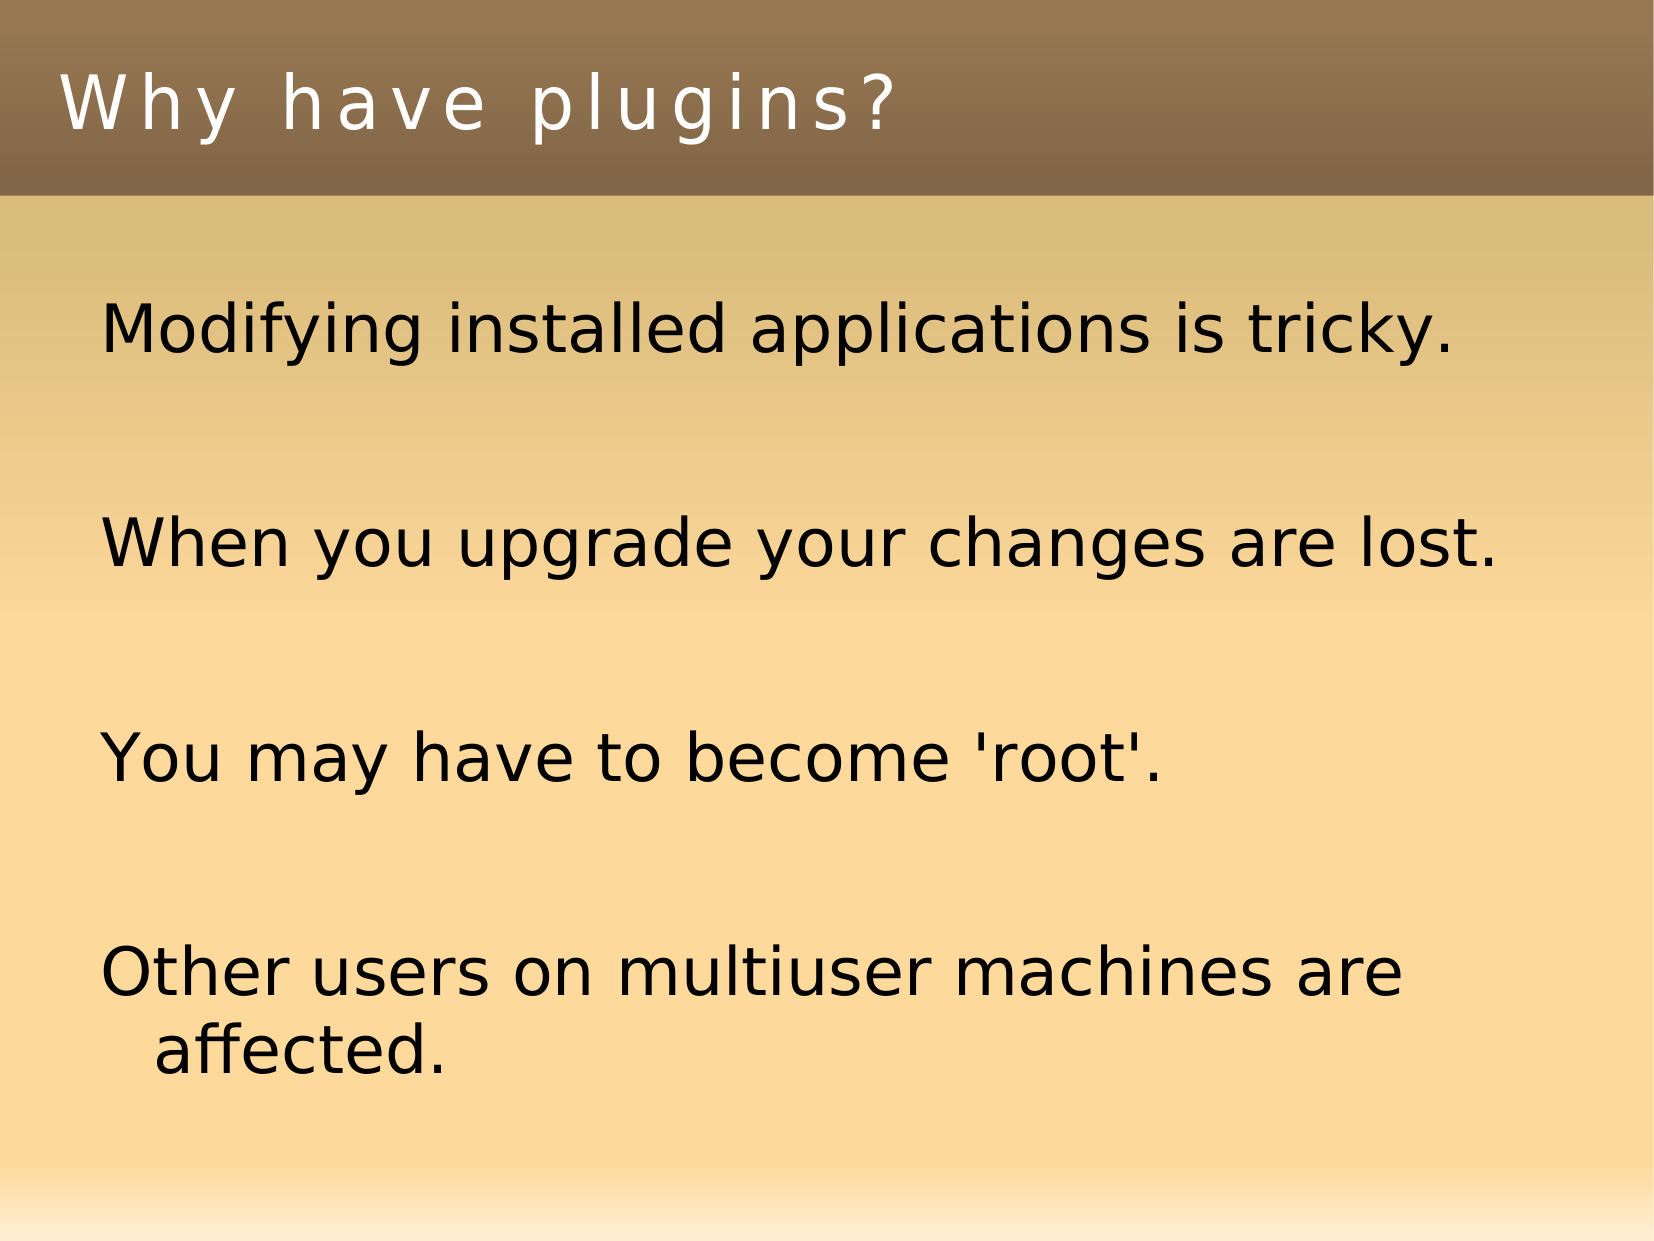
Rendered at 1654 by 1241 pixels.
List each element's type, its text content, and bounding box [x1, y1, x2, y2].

list Modifying installed applications is tricky. When you upgrade your changes are lost. You may have to become 'root'. Other users on multiuser machines are affected. [82, 290, 1571, 1109]
picture [0, 0, 1654, 1241]
title Why have plugins? [59, 36, 1595, 171]
